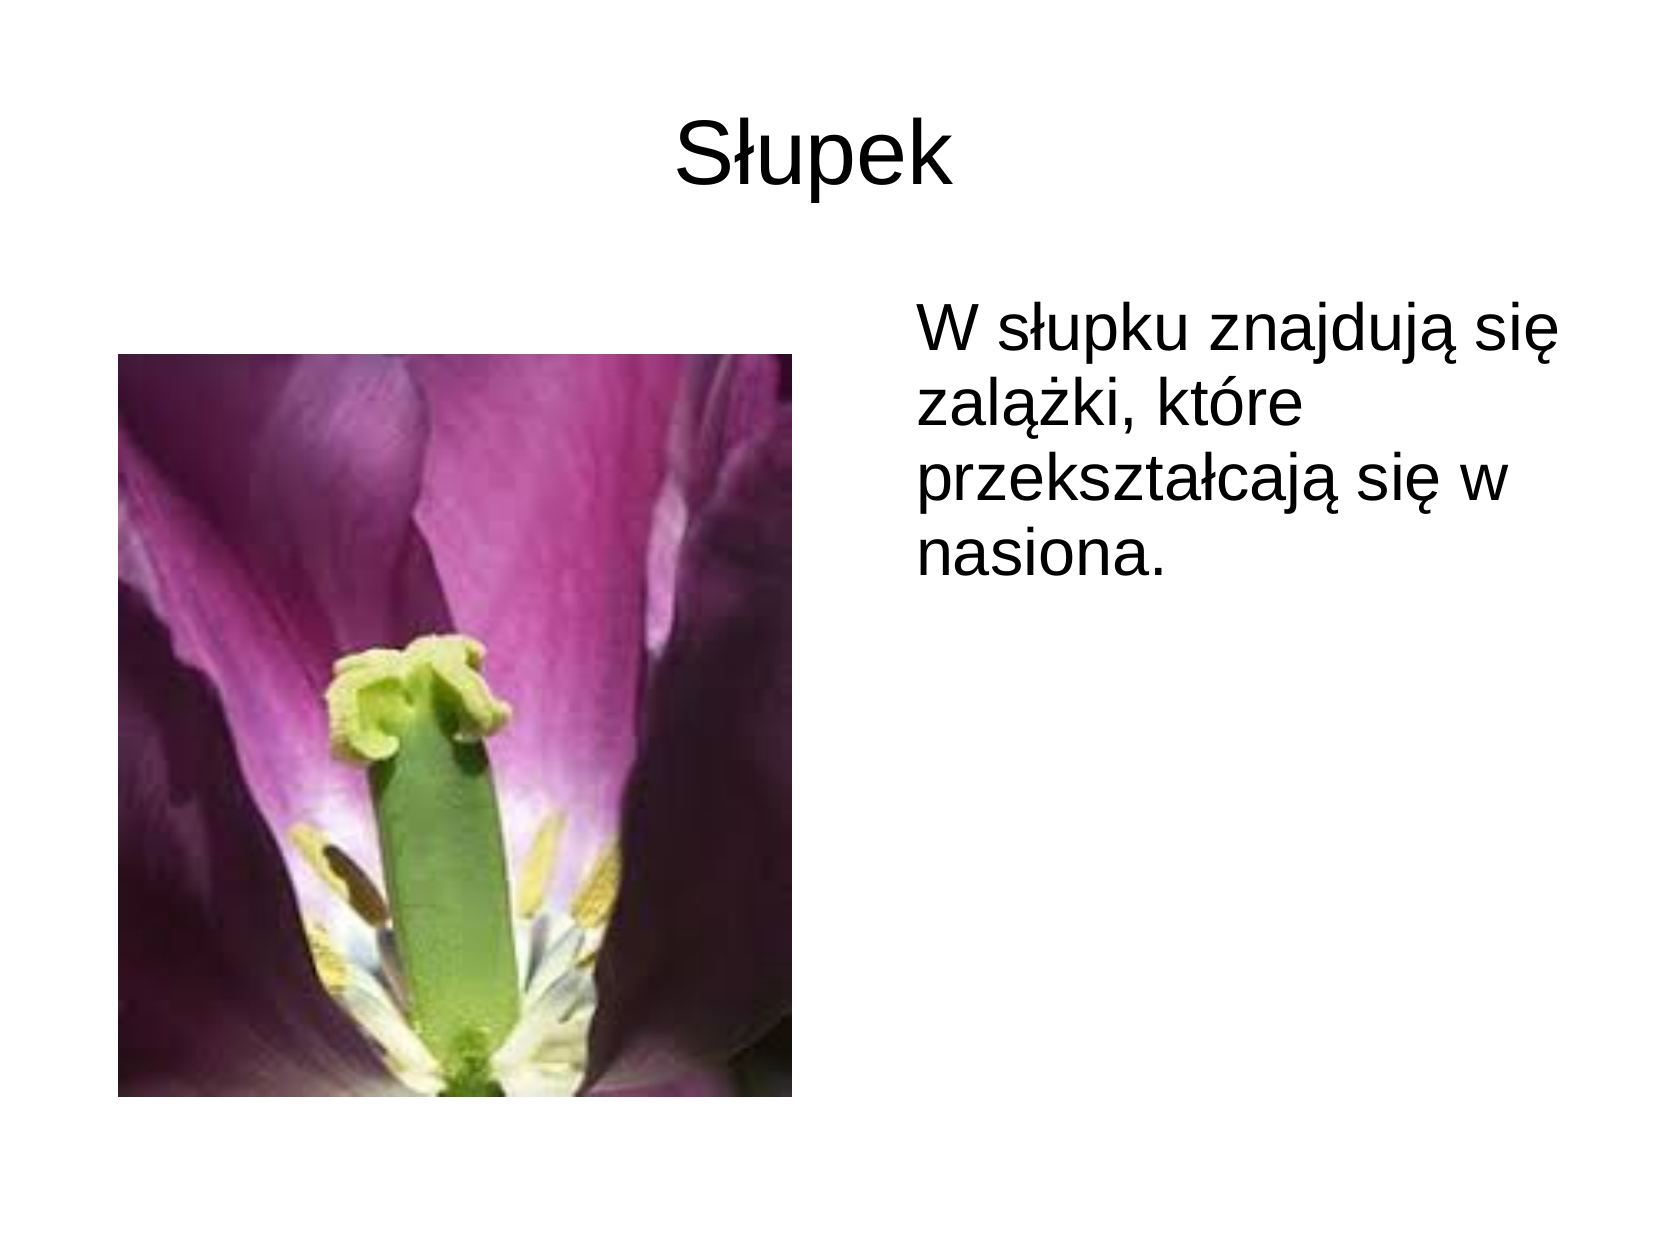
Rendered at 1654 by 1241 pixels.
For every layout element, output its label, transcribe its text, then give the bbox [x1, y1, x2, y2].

list W słupku znajdują się zalążki, które przekształcają się w nasiona. [845, 290, 1572, 1109]
picture [118, 354, 792, 1097]
title Słupek [82, 49, 1571, 257]
